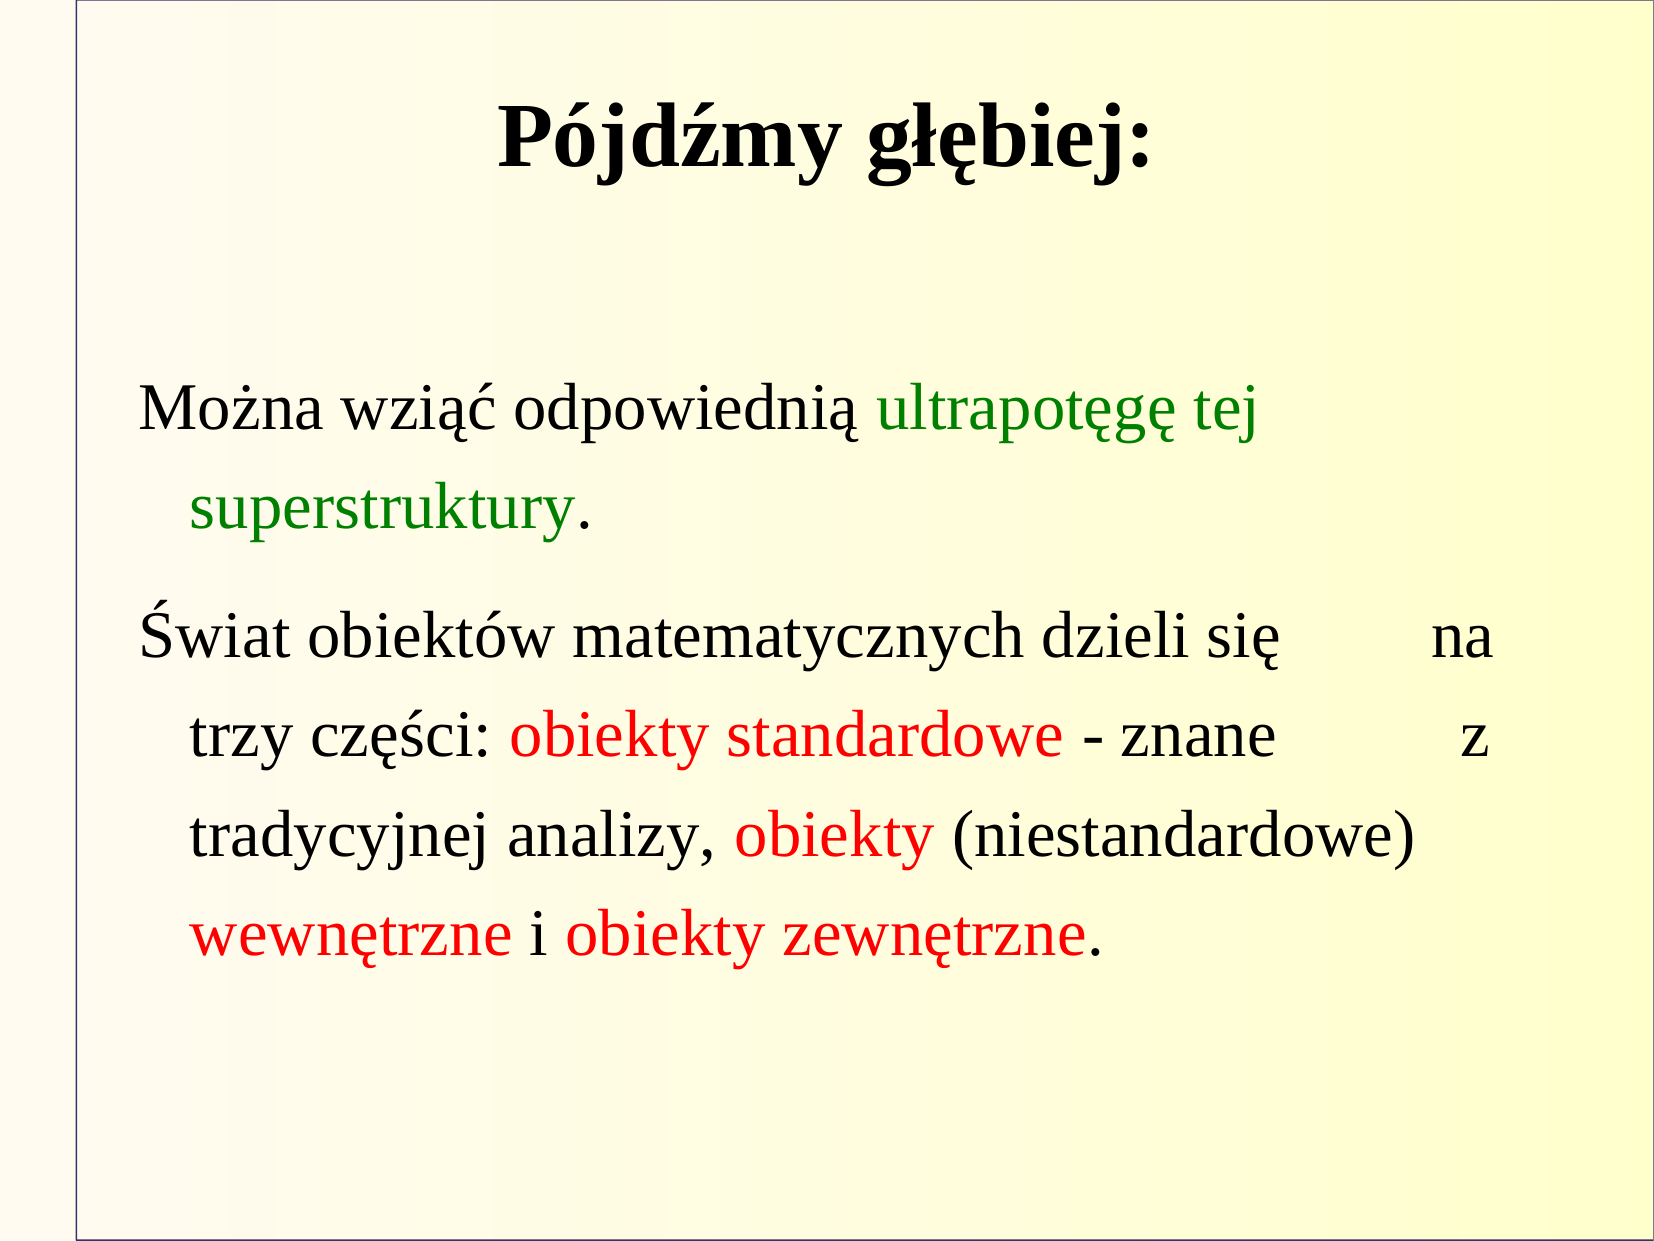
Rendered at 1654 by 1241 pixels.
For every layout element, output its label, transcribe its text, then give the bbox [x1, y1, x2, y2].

list Można wziąć odpowiednią ultrapotęgę tej superstruktury. Świat obiektów matematycznych dzieli się na trzy części: obiekty standardowe - znane z tradycyjnej analizy, obiekty (niestandardowe) wewnętrzne i obiekty zewnętrzne. [121, 344, 1534, 1112]
title Pójdźmy głębiej: [121, 0, 1534, 237]
picture [0, 0, 75, 1241]
